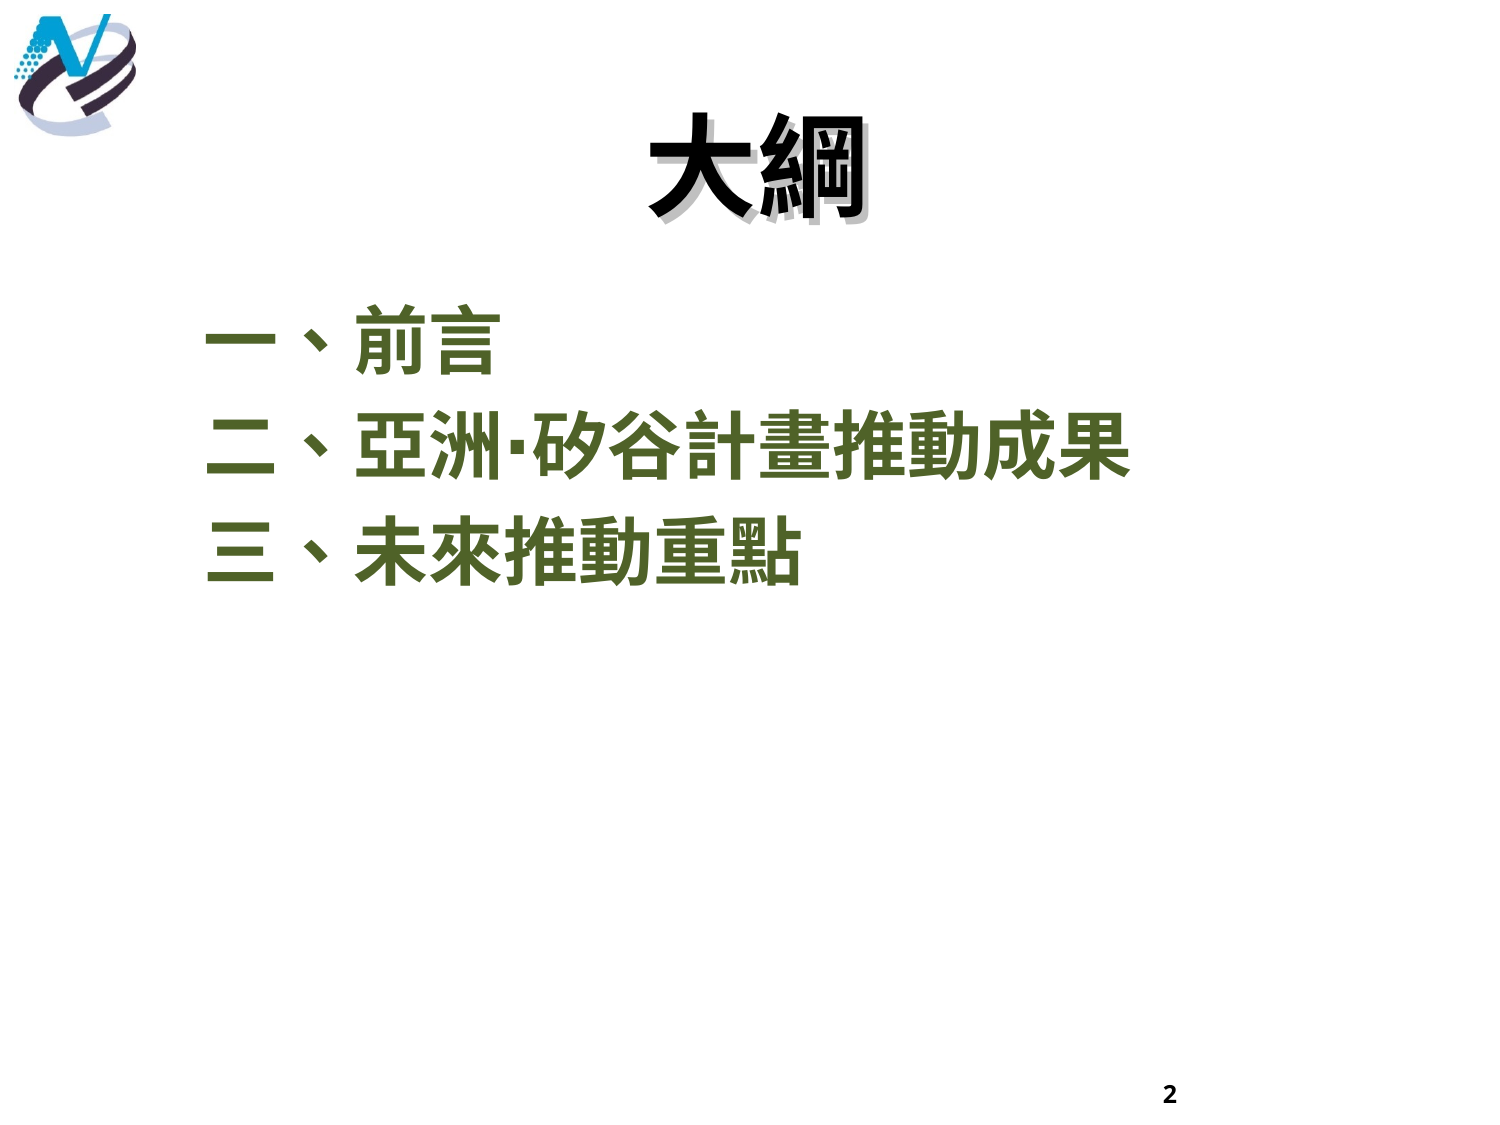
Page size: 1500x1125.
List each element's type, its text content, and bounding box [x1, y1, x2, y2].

text_box 2 [1147, 1065, 1498, 1125]
text_box 大綱 [498, 88, 1017, 241]
text_box 一、前言 二、亞洲∙矽谷計畫推動成果 三、未來推動重點 [188, 285, 1441, 715]
